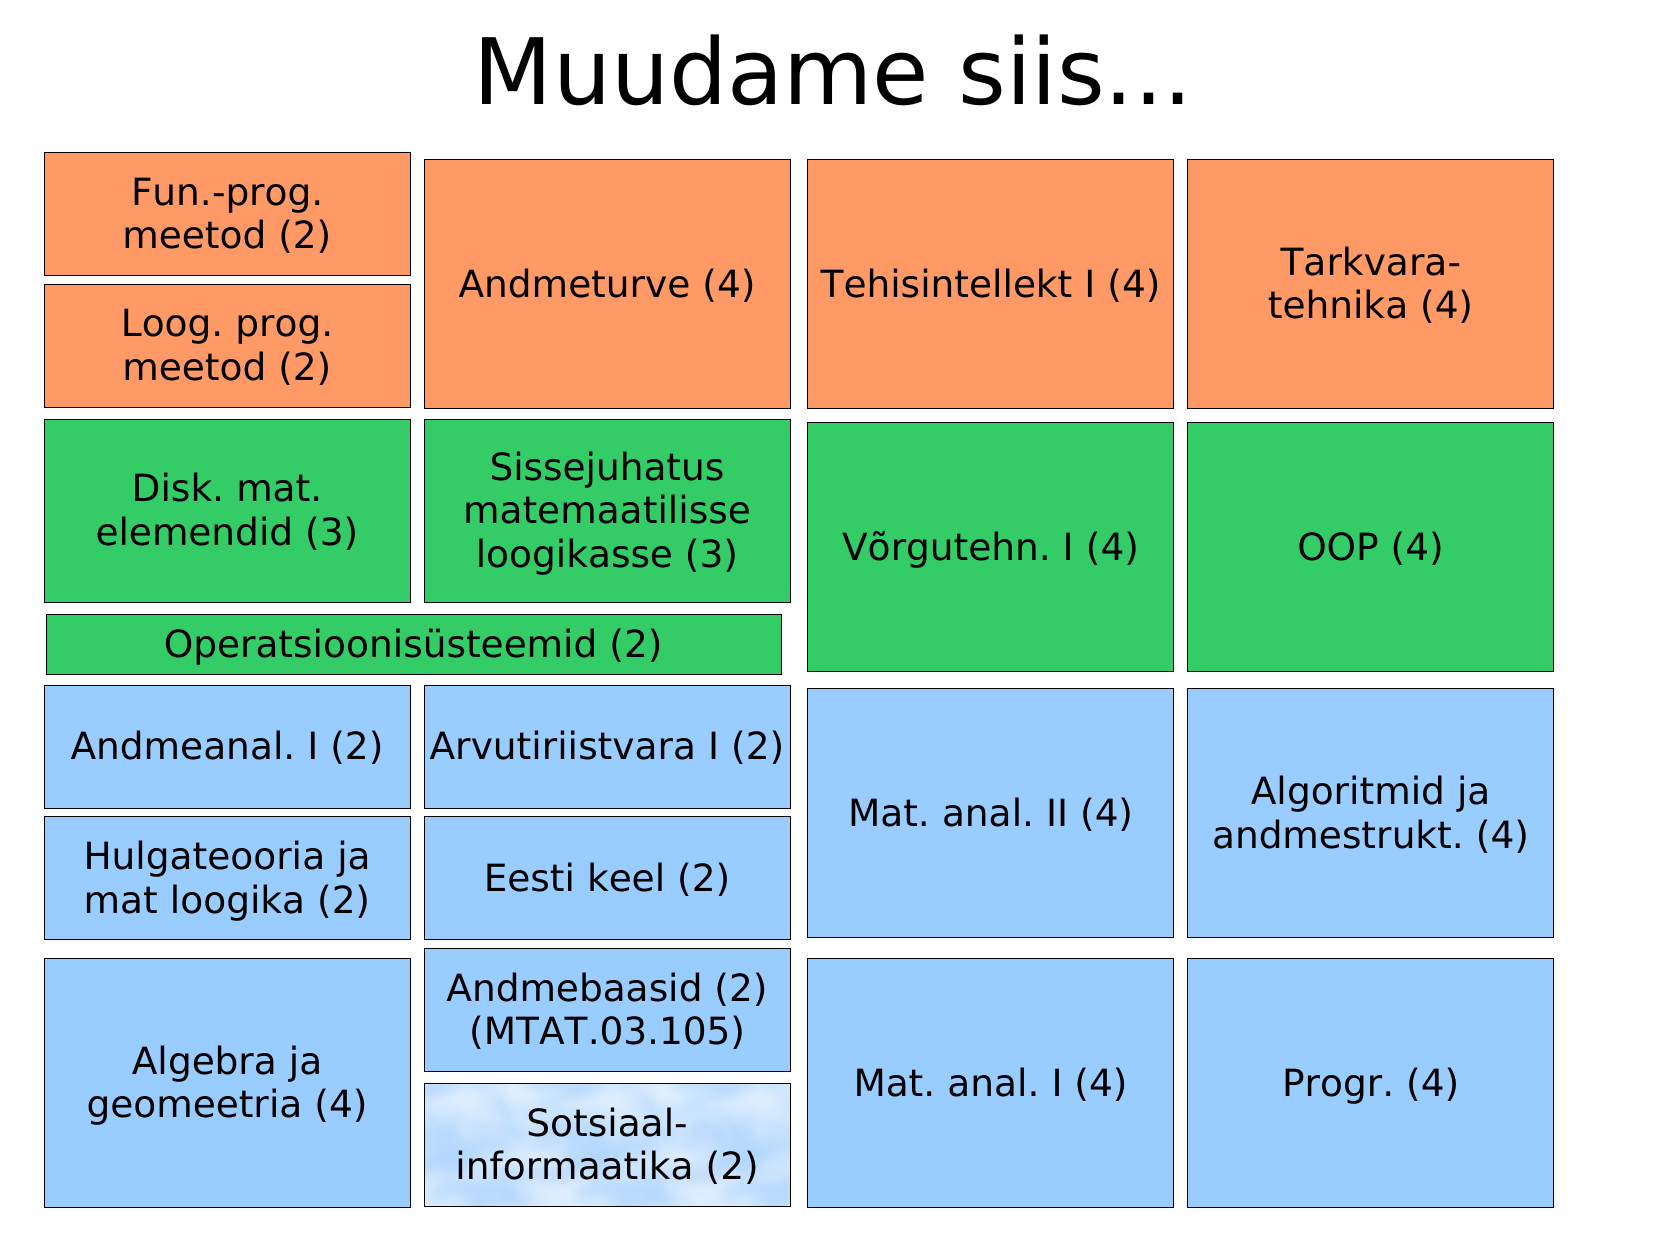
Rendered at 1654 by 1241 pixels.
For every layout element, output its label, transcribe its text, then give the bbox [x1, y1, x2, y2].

text_box Operatsioonisüsteemid (2) [46, 614, 782, 675]
text_box Fun.-prog. meetod (2) [44, 152, 411, 276]
text_box Progr. (4) [1187, 958, 1554, 1208]
text_box Mat. anal. II (4) [807, 688, 1174, 938]
text_box Tarkvara- tehnika (4) [1187, 159, 1554, 409]
text_box Andmeanal. I (2) [44, 685, 411, 809]
text_box OOP (4) [1187, 422, 1554, 672]
text_box Andmebaasid (2) (MTAT.03.105) [424, 948, 791, 1072]
text_box Mat. anal. I (4) [807, 958, 1174, 1208]
text_box Loog. prog. meetod (2) [44, 284, 411, 408]
text_box Algebra ja geomeetria (4) [44, 958, 411, 1208]
text_box Arvutiriistvara I (2) [424, 685, 791, 809]
text_box Eesti keel (2) [424, 816, 791, 940]
text_box Hulgateooria ja mat loogika (2) [44, 816, 411, 940]
text_box Algoritmid ja andmestrukt. (4) [1187, 688, 1554, 938]
text_box Sissejuhatus matemaatilisse loogikasse (3) [424, 419, 791, 603]
text_box Võrgutehn. I (4) [807, 422, 1174, 672]
text_box Andmeturve (4) [424, 159, 791, 409]
text_box Disk. mat. elemendid (3) [44, 419, 411, 603]
text_box Tehisintellekt I (4) [807, 159, 1174, 409]
text_box Sotsiaal- informaatika (2) [424, 1083, 791, 1207]
title Muudame siis... [89, 0, 1578, 146]
